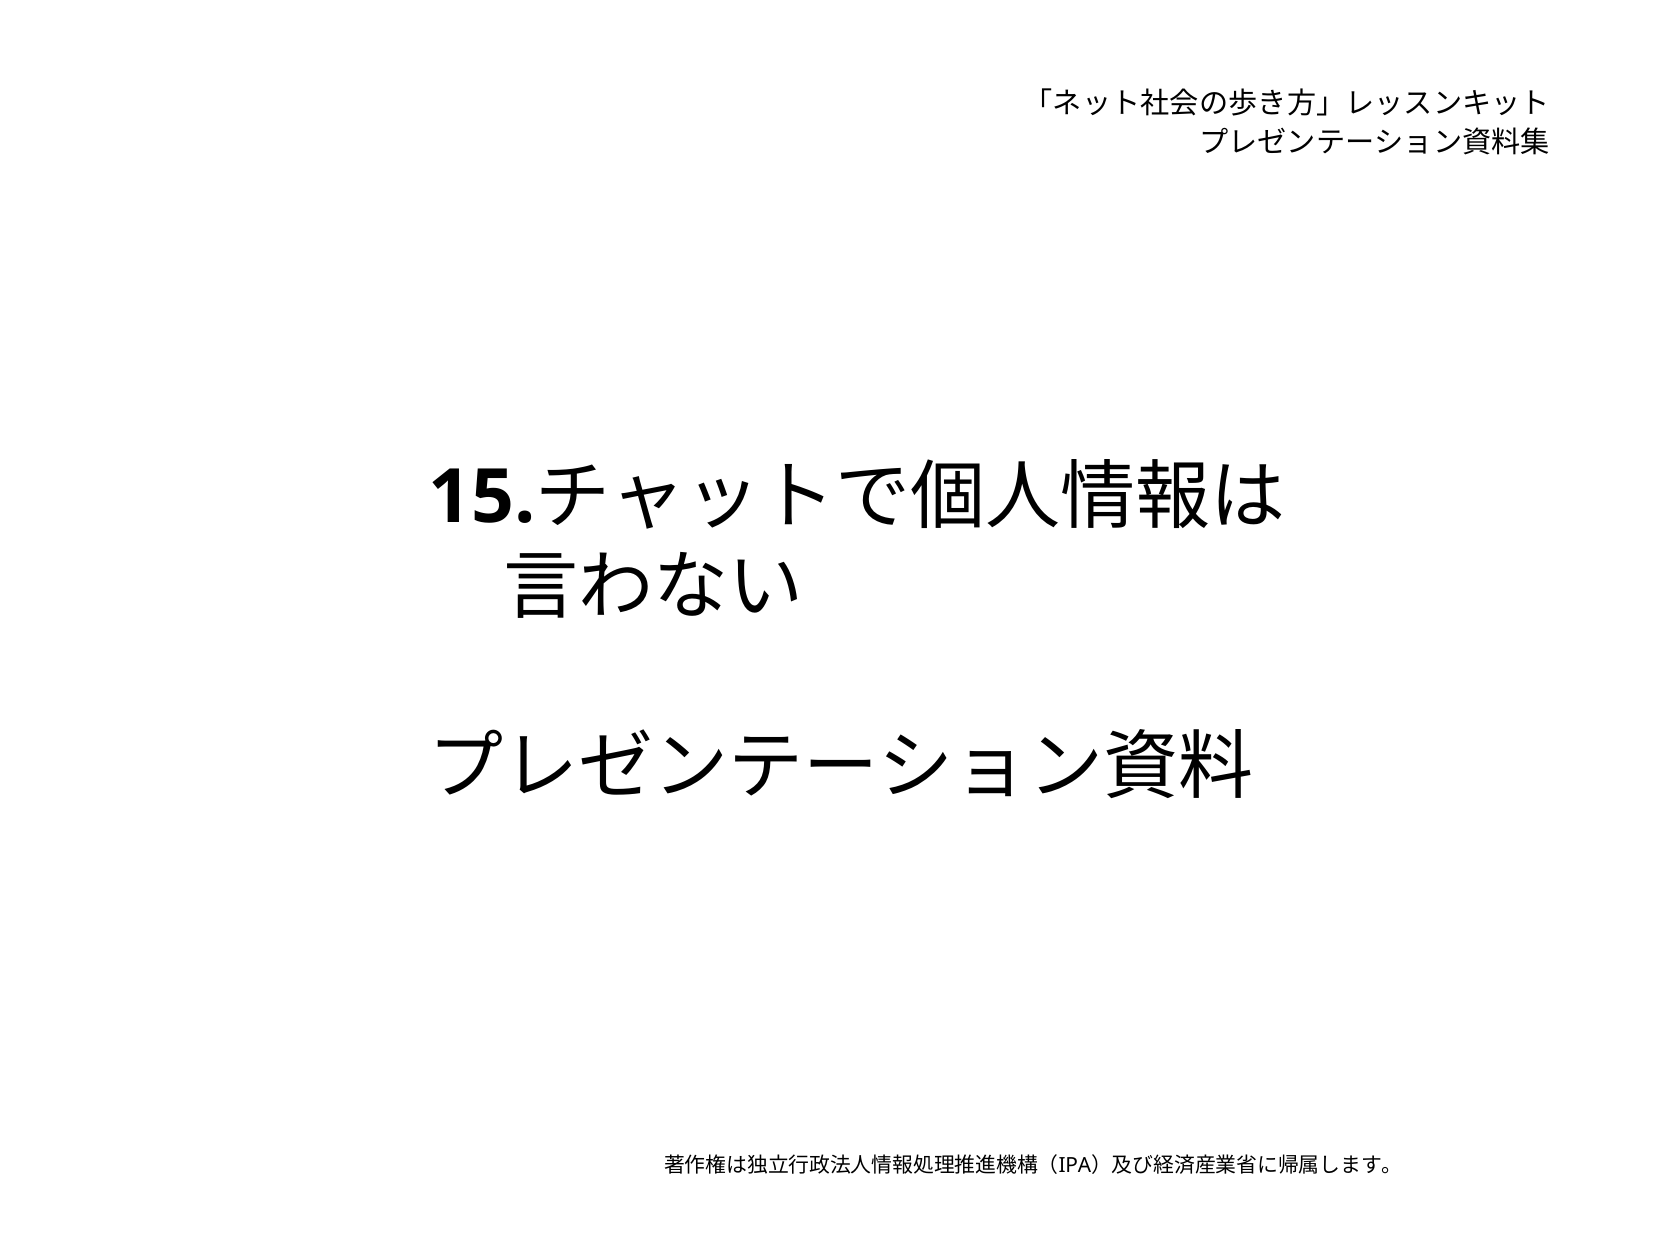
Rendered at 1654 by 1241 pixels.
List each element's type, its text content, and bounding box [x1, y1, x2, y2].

text_box 15.チャットで個人情報は 言わない プレゼンテーション資料 [413, 442, 1329, 819]
text_box 著作権は独立行政法人情報処理推進機構（IPA）及び経済産業省に帰属します。 [649, 1145, 1536, 1186]
text_box 「ネット社会の歩き方」レッスンキット プレゼンテーション資料集 [1003, 74, 1566, 169]
